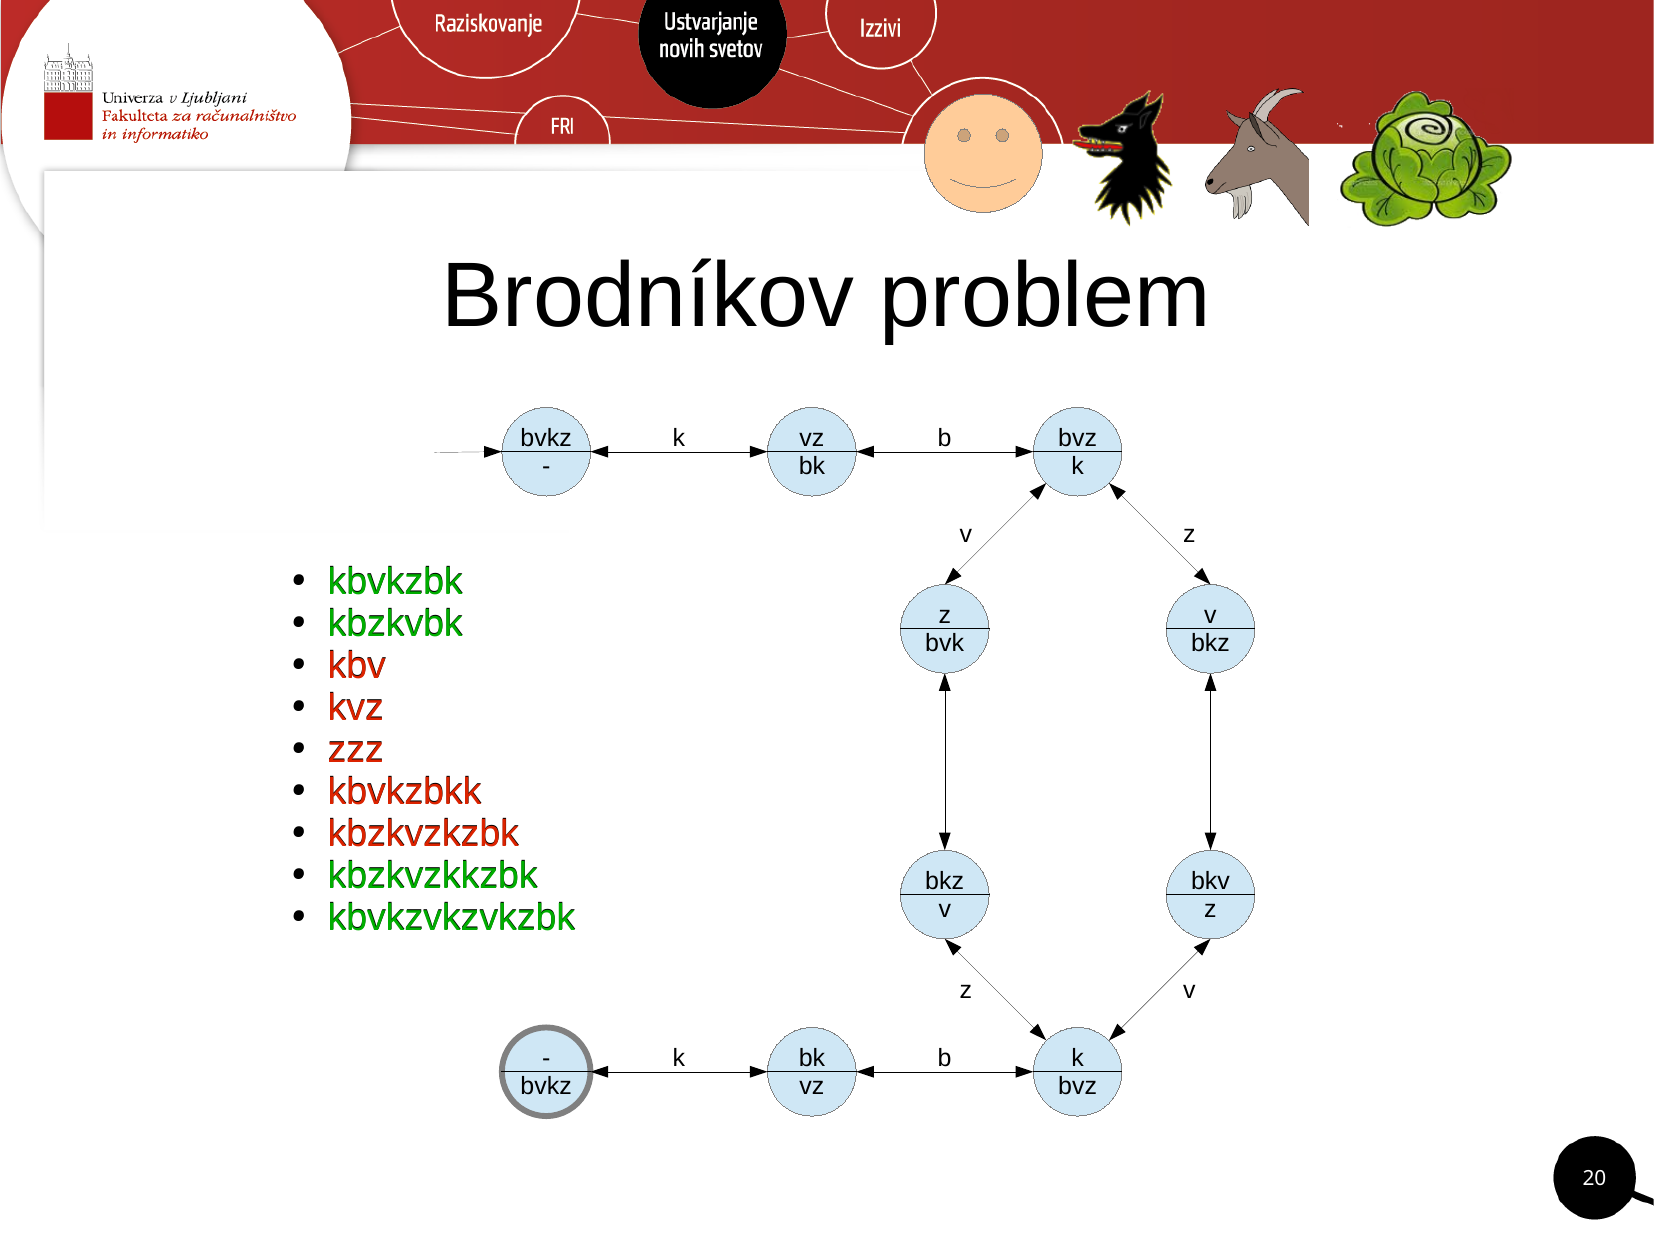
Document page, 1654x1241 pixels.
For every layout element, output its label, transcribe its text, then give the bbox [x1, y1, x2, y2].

text_box [924, 94, 1043, 213]
text_box - bvkz [501, 1072, 591, 1117]
text_box v bkz [1166, 629, 1255, 674]
title Brodníkov problem [82, 191, 1571, 399]
text_box bkz v [900, 850, 990, 894]
text_box k bvz [1033, 1072, 1122, 1117]
text_box <številka> [1553, 1145, 1636, 1212]
text_box - bvkz [501, 1027, 591, 1071]
text_box bk vz [767, 1072, 857, 1117]
text_box z bvk [900, 584, 990, 628]
text_box bk vz [767, 1027, 857, 1071]
text_box z bvk [900, 629, 990, 674]
text_box vz bk [767, 407, 857, 451]
text_box bvz k [1033, 407, 1122, 451]
text_box v bkz [1166, 584, 1255, 628]
text_box bkz v [900, 895, 990, 939]
text_box bvkz - [501, 407, 591, 451]
text_box bvkz - [501, 452, 591, 497]
text_box bvz k [1033, 452, 1122, 497]
text_box kbvkzbk kbzkvbk kbv kvz zzz kbvkzbkk kbzkvzkzbk kbzkvzkkzbk kbvkzvkzvkzbk [277, 553, 868, 947]
text_box bkv z [1166, 895, 1255, 939]
text_box k bvz [1033, 1027, 1122, 1071]
picture [0, 0, 1654, 1241]
text_box bkv z [1166, 850, 1255, 894]
text_box vz bk [767, 452, 857, 497]
